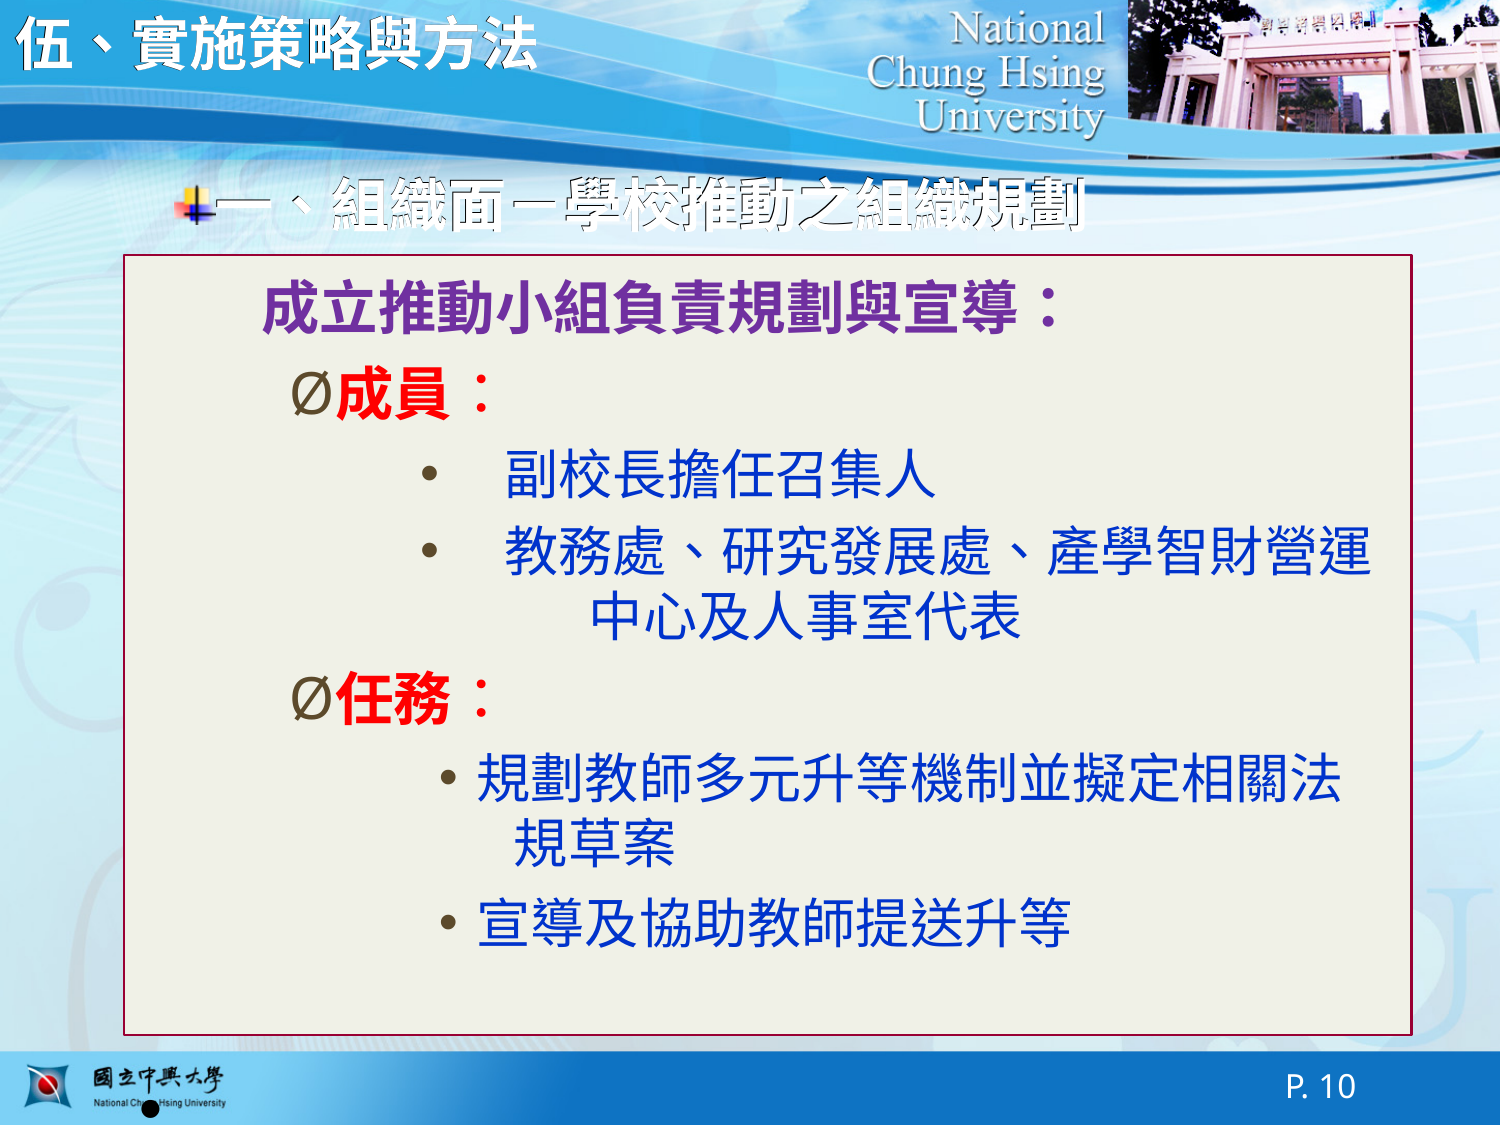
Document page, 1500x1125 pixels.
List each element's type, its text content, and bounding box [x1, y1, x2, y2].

text_box 一、組織面－學校推動之組織規劃 [159, 161, 1329, 246]
text_box 伍、實施策略與方法 [0, 0, 821, 79]
list 成立推動小組負責規劃與宣導： 成員： 副校長擔任召集人 教務處、研究發展處、產學智財營運中心及人事室代表 任務： 規劃教師多元升等機制並擬定相關法規草案 宣導及協助教師提送升等 [123, 255, 1412, 1035]
